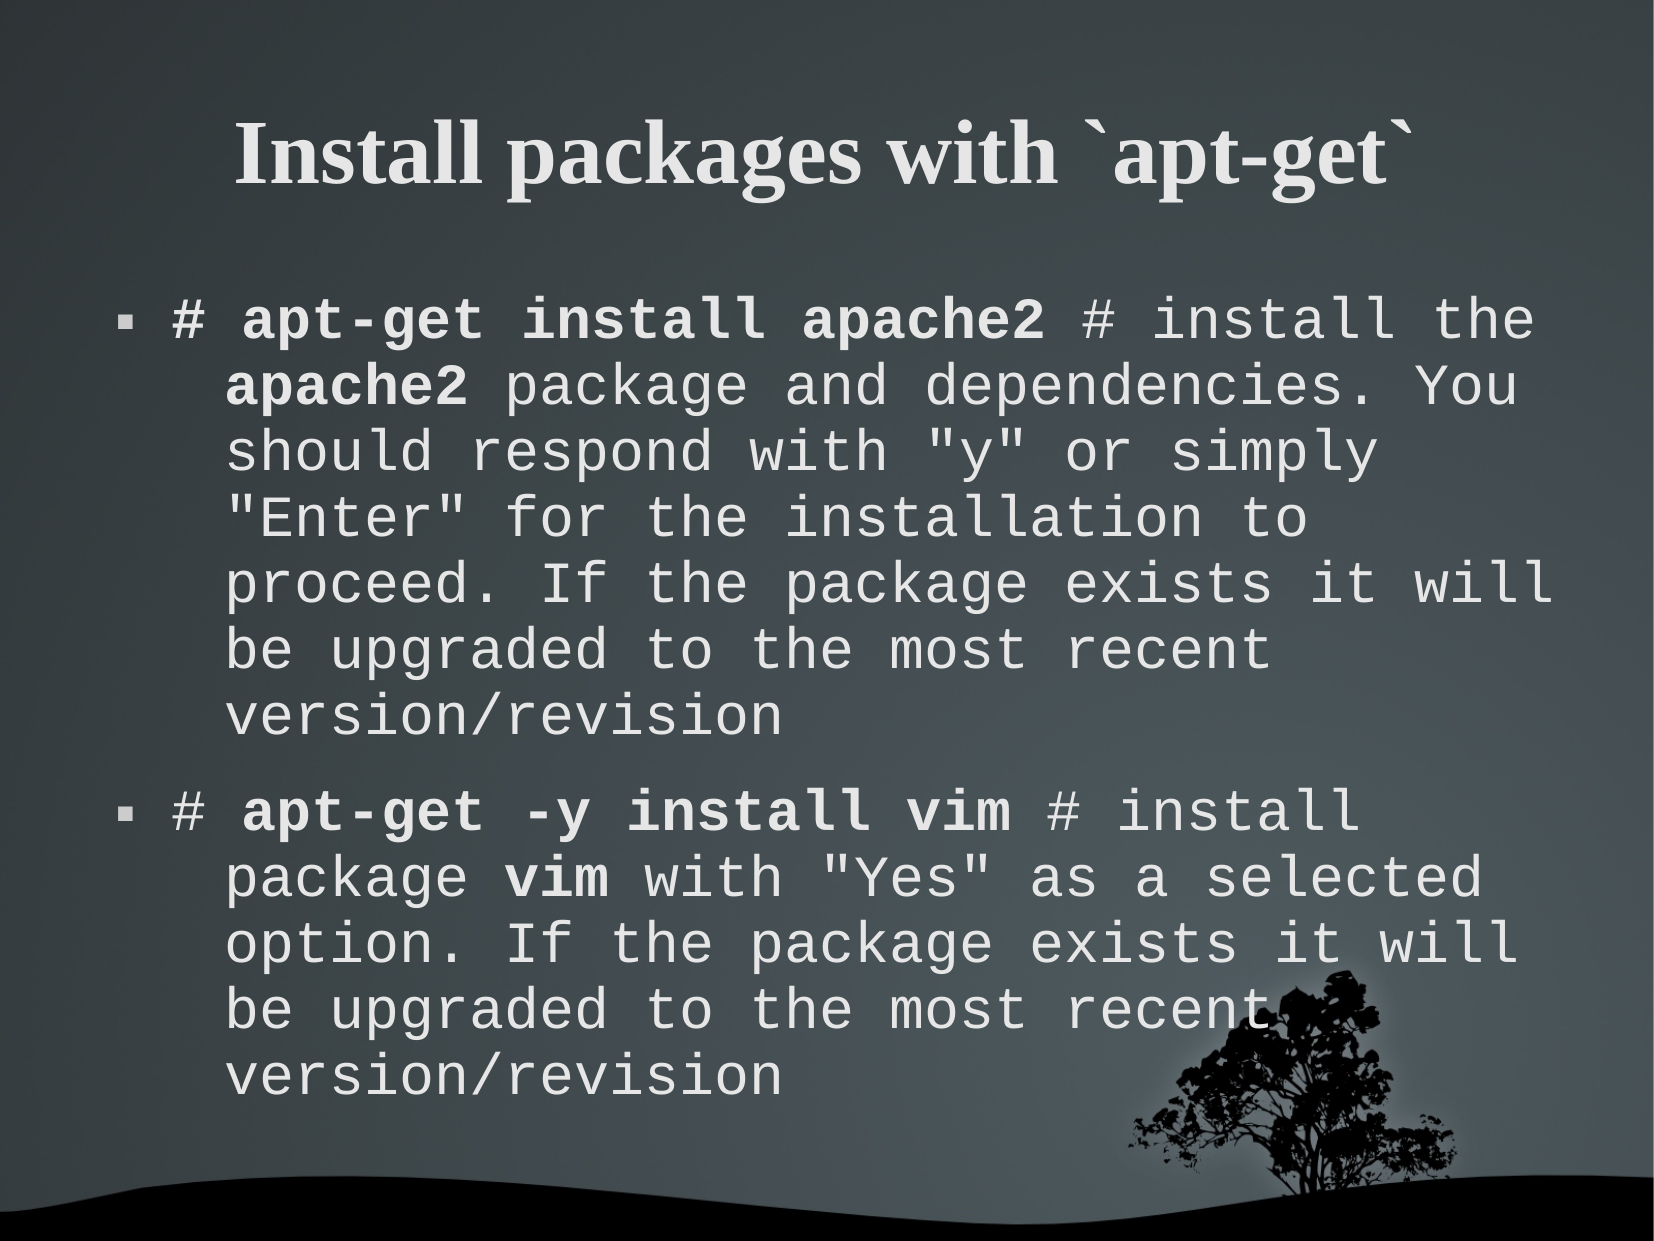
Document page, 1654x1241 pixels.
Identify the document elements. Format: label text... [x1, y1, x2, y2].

picture [0, 0, 1654, 1241]
list # apt-get install apache2 # install the apache2 package and dependencies. You should respond with "y" or simply "Enter" for the installation to proceed. If the package exists it will be upgraded to the most recent version/revision # apt-get -y install vim # install package vim with "Yes" as a selected option. If the package exists it will be upgraded to the most recent version/revision [82, 290, 1571, 1182]
title Install packages with `apt-get` [82, 49, 1571, 257]
